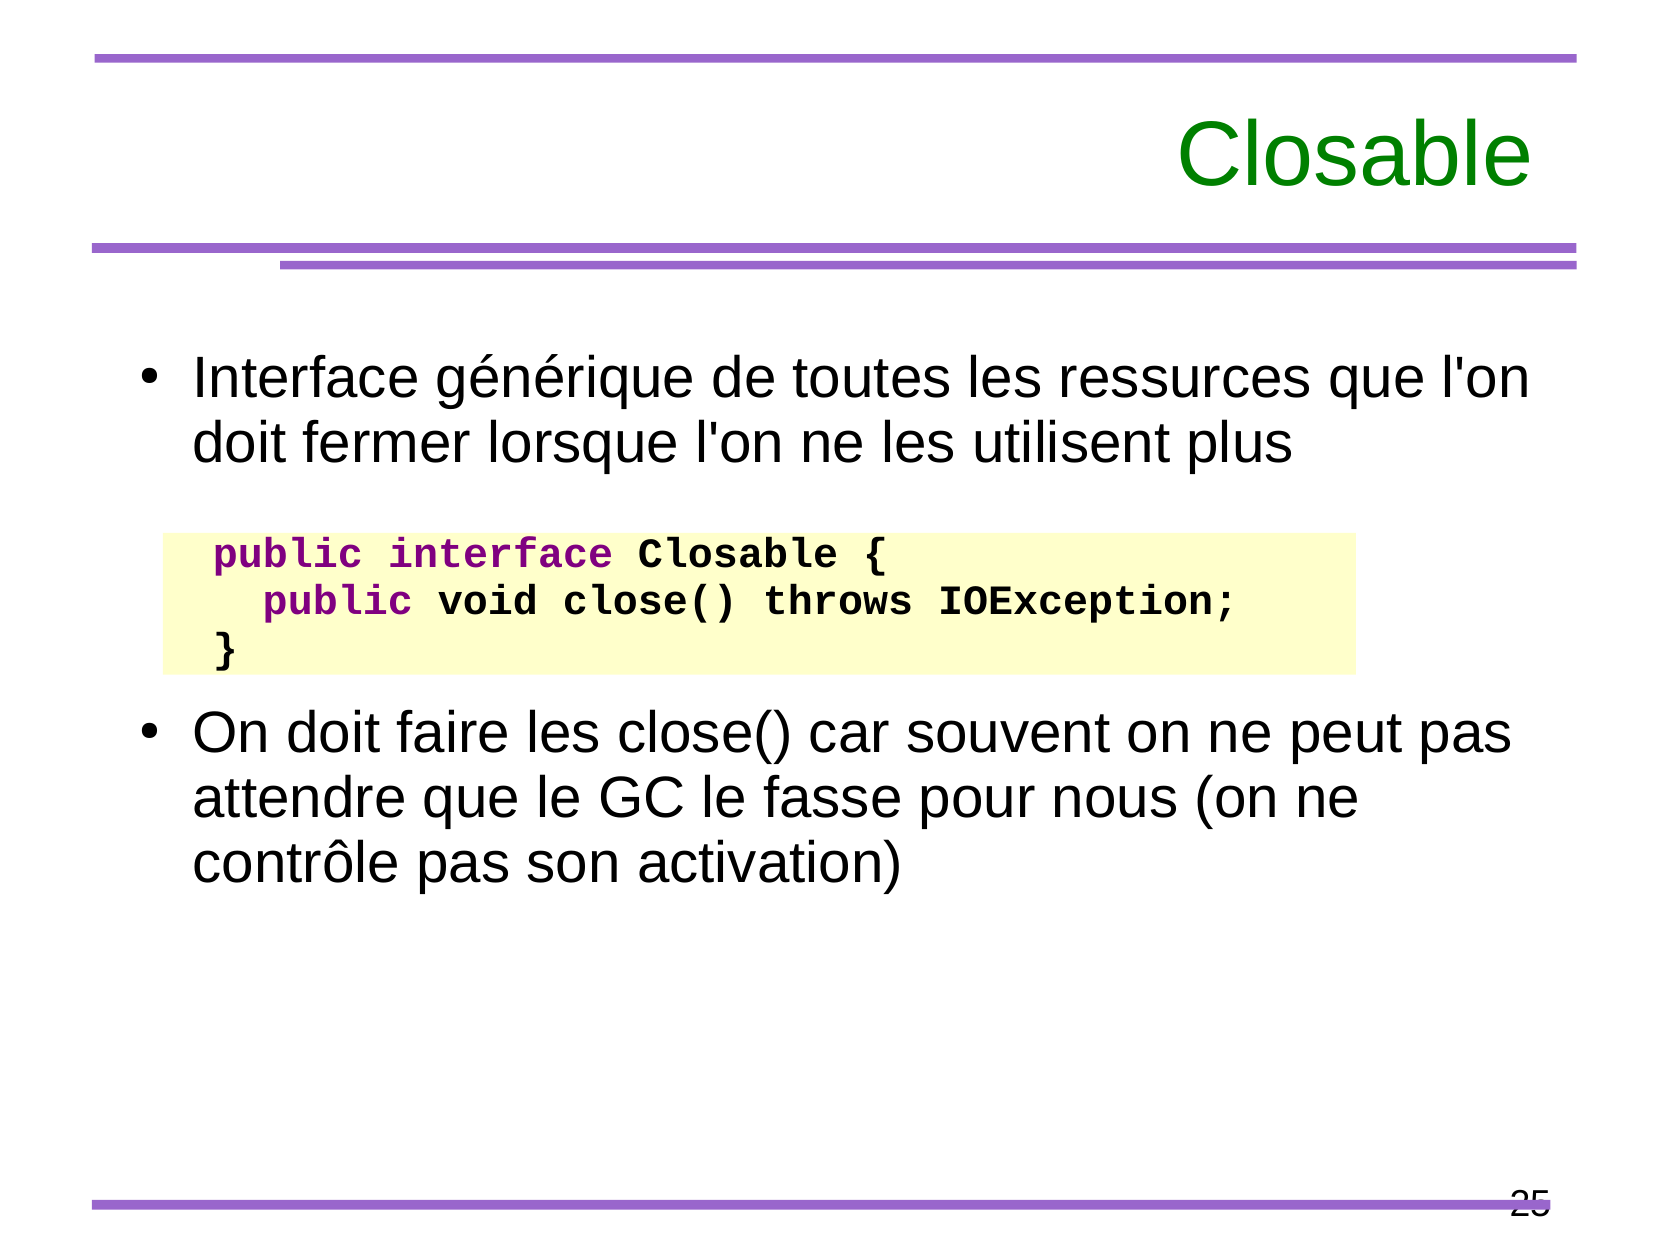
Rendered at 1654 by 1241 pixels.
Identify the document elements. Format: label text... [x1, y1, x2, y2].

text_box public interface Closable { public void close() throws IOException; } [162, 532, 1356, 675]
list Interface générique de toutes les ressurces que l'on doit fermer lorsque l'on ne les utilisent plus On doit faire les close() car souvent on ne peut pas attendre que le GC le fasse pour nous (on ne contrôle pas son activation) [121, 344, 1534, 1127]
title Closable [121, 49, 1534, 257]
